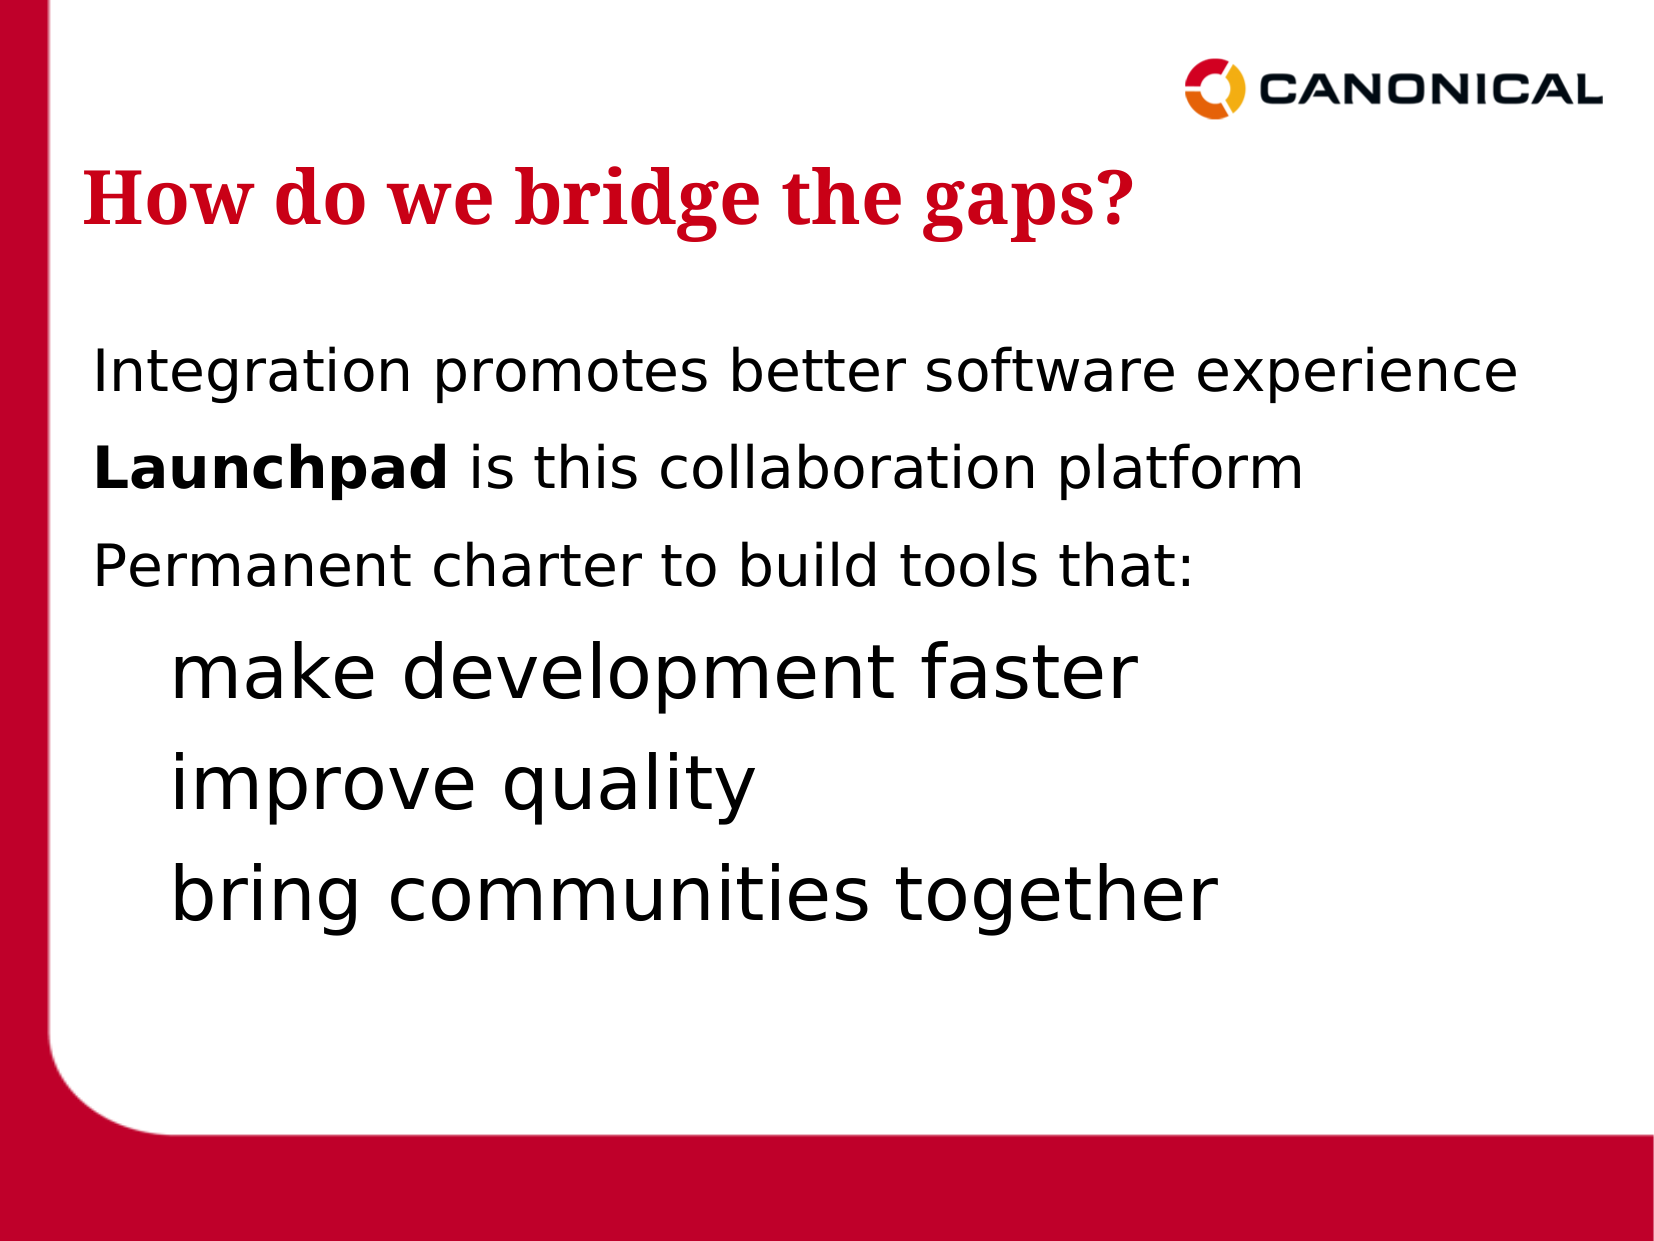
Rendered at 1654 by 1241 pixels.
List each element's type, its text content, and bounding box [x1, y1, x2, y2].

list Integration promotes better software experience Launchpad is this collaboration platform Permanent charter to build tools that: make development faster improve quality bring communities together [75, 337, 1613, 1143]
picture [0, 0, 1654, 1241]
title How do we bridge the gaps? [82, 111, 1571, 279]
